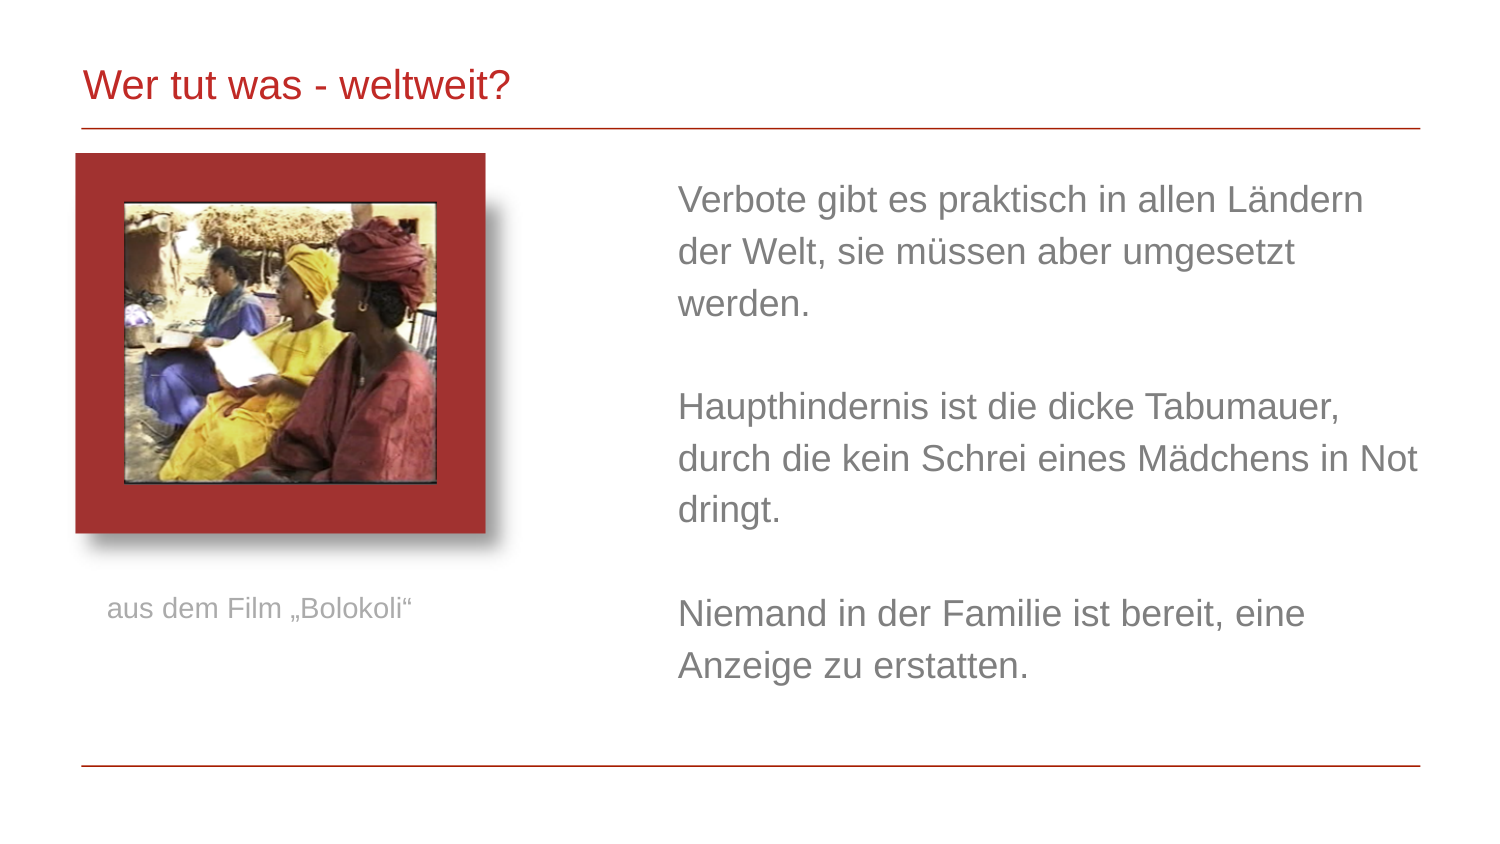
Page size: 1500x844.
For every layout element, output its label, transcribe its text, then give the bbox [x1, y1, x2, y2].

text_box Wer tut was - weltweit? [67, 43, 1078, 117]
text_box Verbote gibt es praktisch in allen Ländern der Welt, sie müssen aber umgesetzt werden. Haupthindernis ist die dicke Tabumauer, durch die kein Schrei eines Mädchens in Not dringt. Niemand in der Familie ist bereit, eine Anzeige zu erstatten. [662, 153, 1437, 742]
picture [62, 153, 528, 576]
text_box aus dem Film „Bolokoli“ [91, 568, 578, 651]
